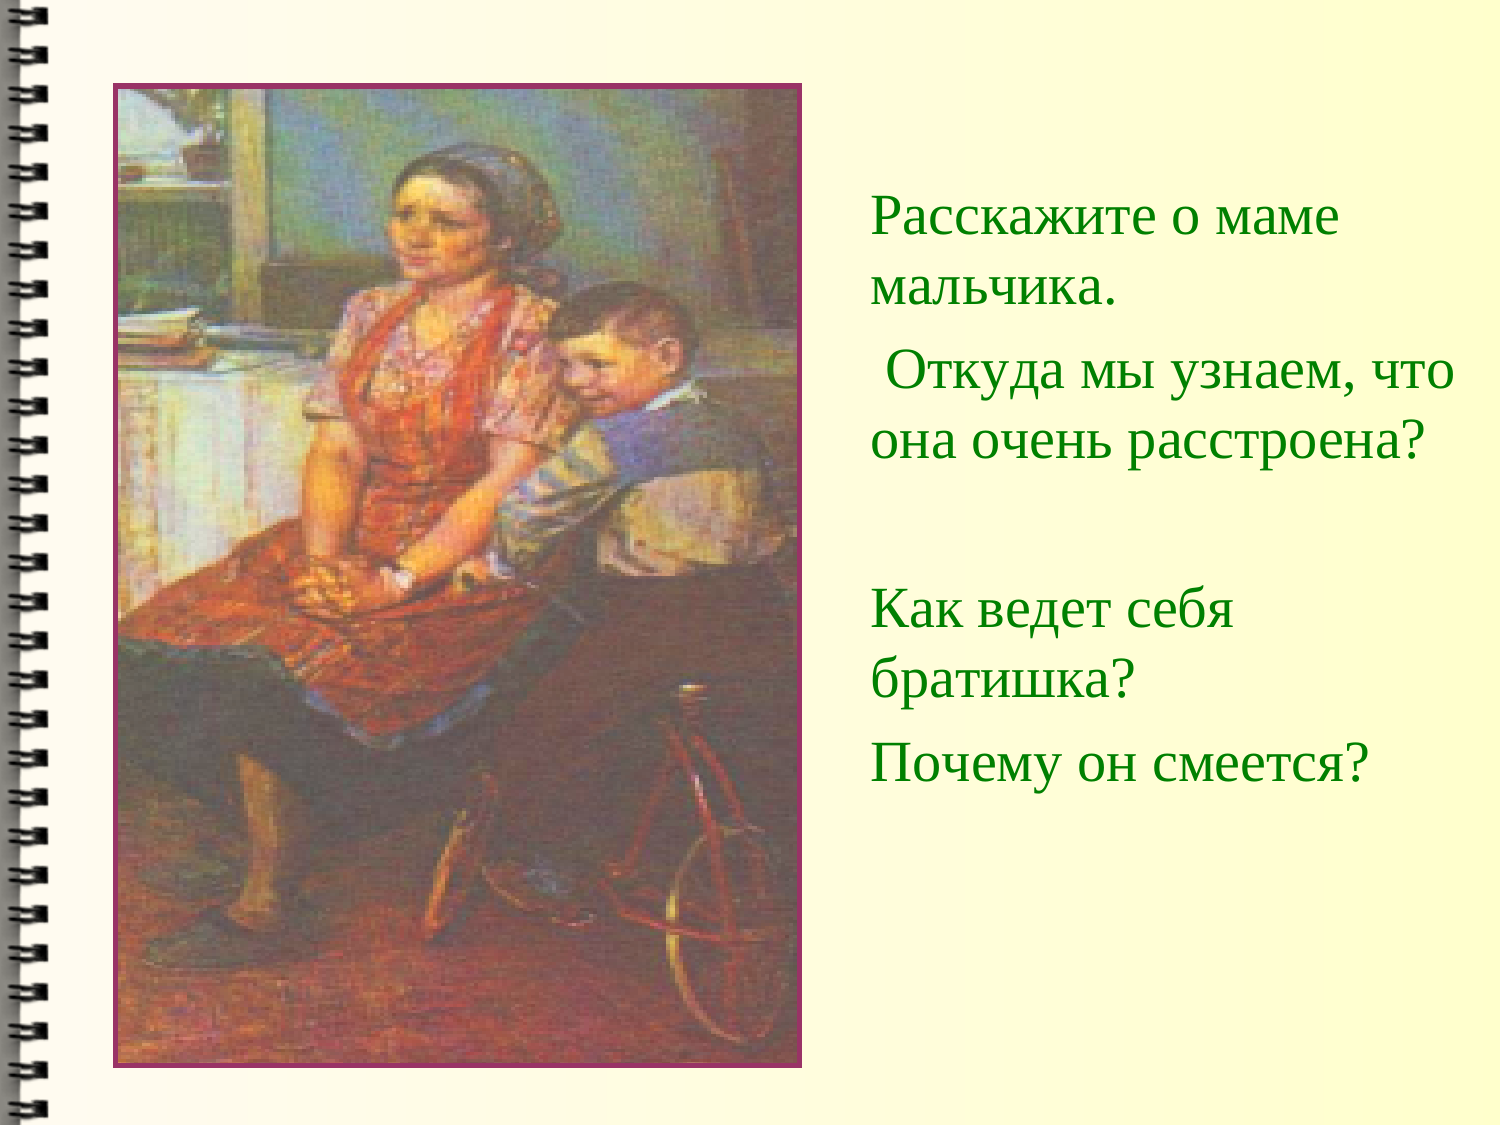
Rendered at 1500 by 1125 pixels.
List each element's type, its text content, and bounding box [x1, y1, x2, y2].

list Расскажите о маме мальчика. Откуда мы узнаем, что она очень расстроена? Как ведет себя братишка? Почему он смеется? [855, 168, 1500, 857]
picture [0, 0, 69, 1125]
picture [118, 88, 798, 1063]
